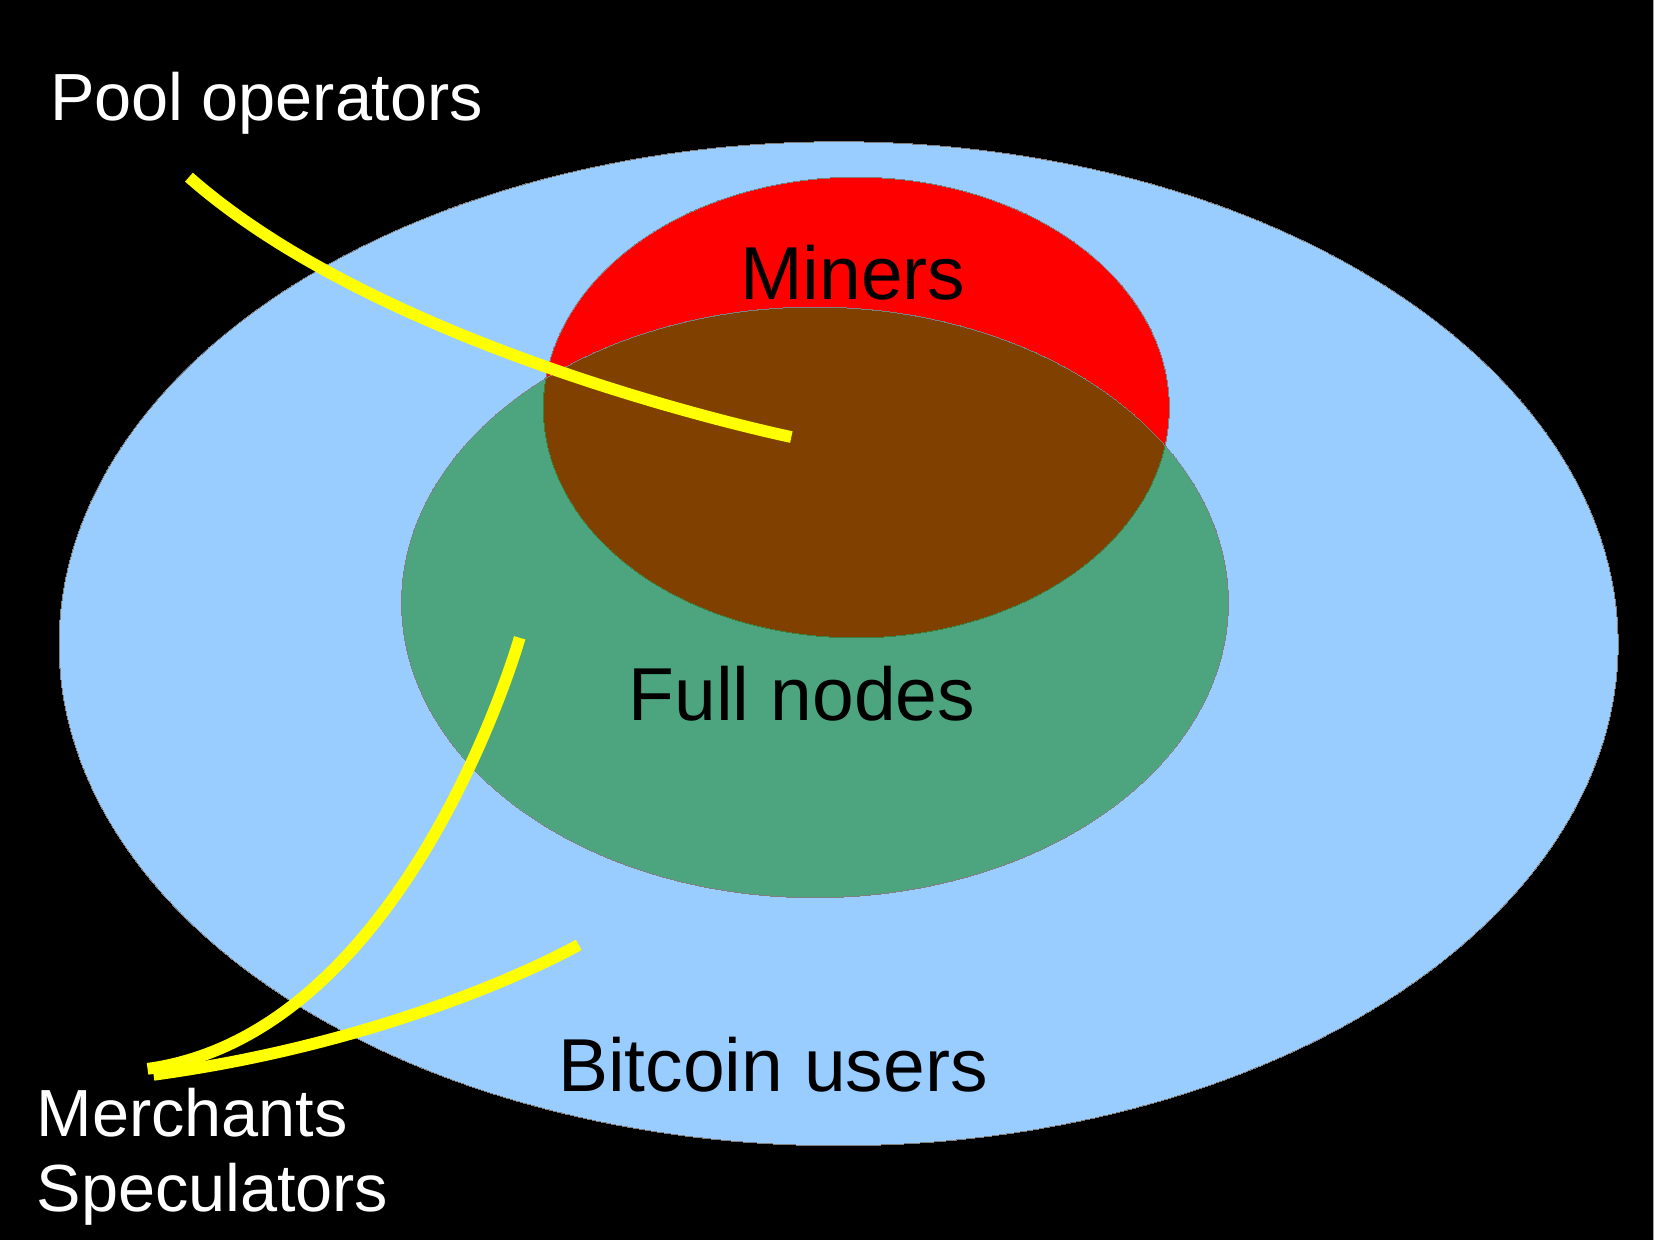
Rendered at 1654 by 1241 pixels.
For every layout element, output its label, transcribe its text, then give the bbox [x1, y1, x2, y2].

text_box [59, 141, 1619, 1146]
text_box Bitcoin users [543, 1015, 1003, 1115]
text_box Merchants Speculators [21, 1068, 403, 1233]
text_box Pool operators [35, 52, 498, 142]
text_box Miners [725, 224, 981, 324]
text_box Full nodes [614, 645, 991, 745]
